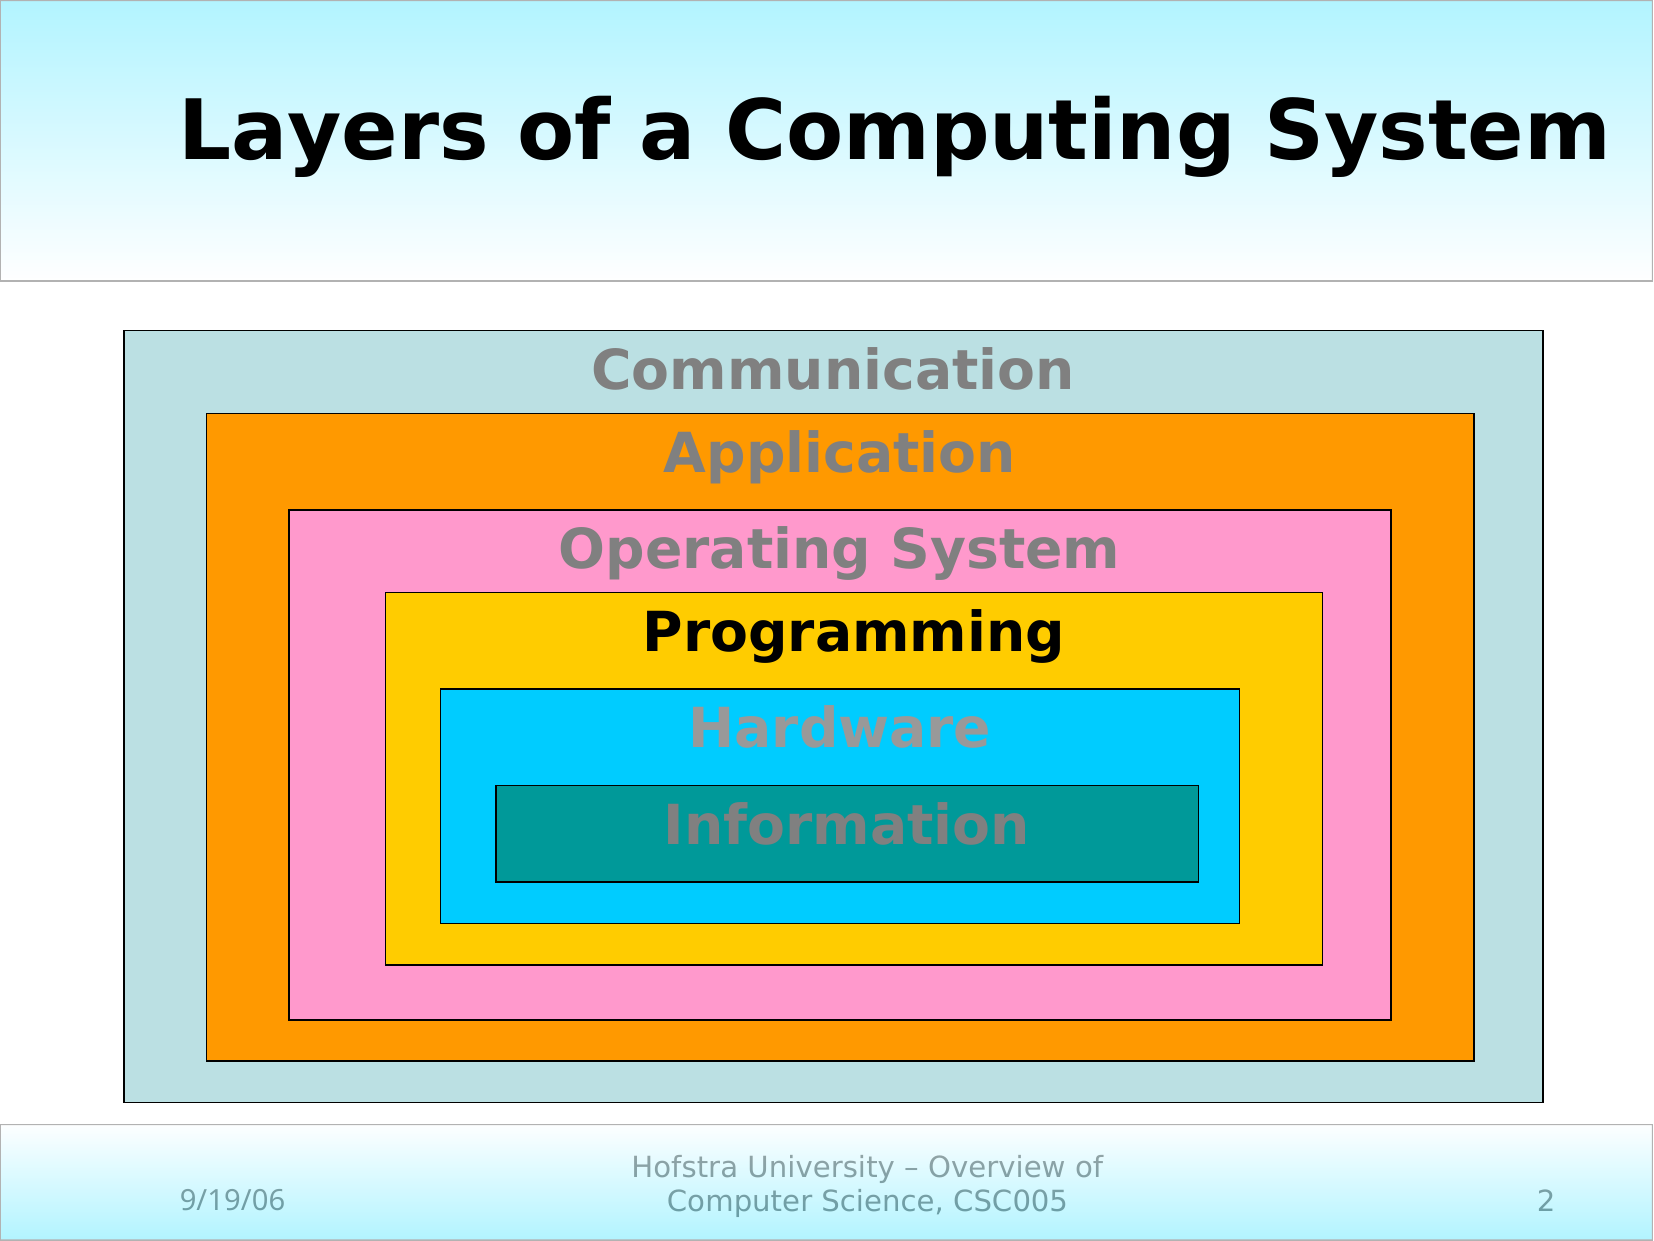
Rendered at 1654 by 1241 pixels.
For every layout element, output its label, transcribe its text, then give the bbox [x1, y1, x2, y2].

text_box Operating System [289, 509, 1392, 1020]
text_box Programming [385, 592, 1323, 965]
text_box Communication [123, 330, 1543, 1103]
title Layers of a Computing System [151, 27, 1640, 235]
text_box Application [206, 413, 1474, 1062]
text_box Hardware [440, 688, 1240, 924]
text_box Information [495, 785, 1199, 883]
